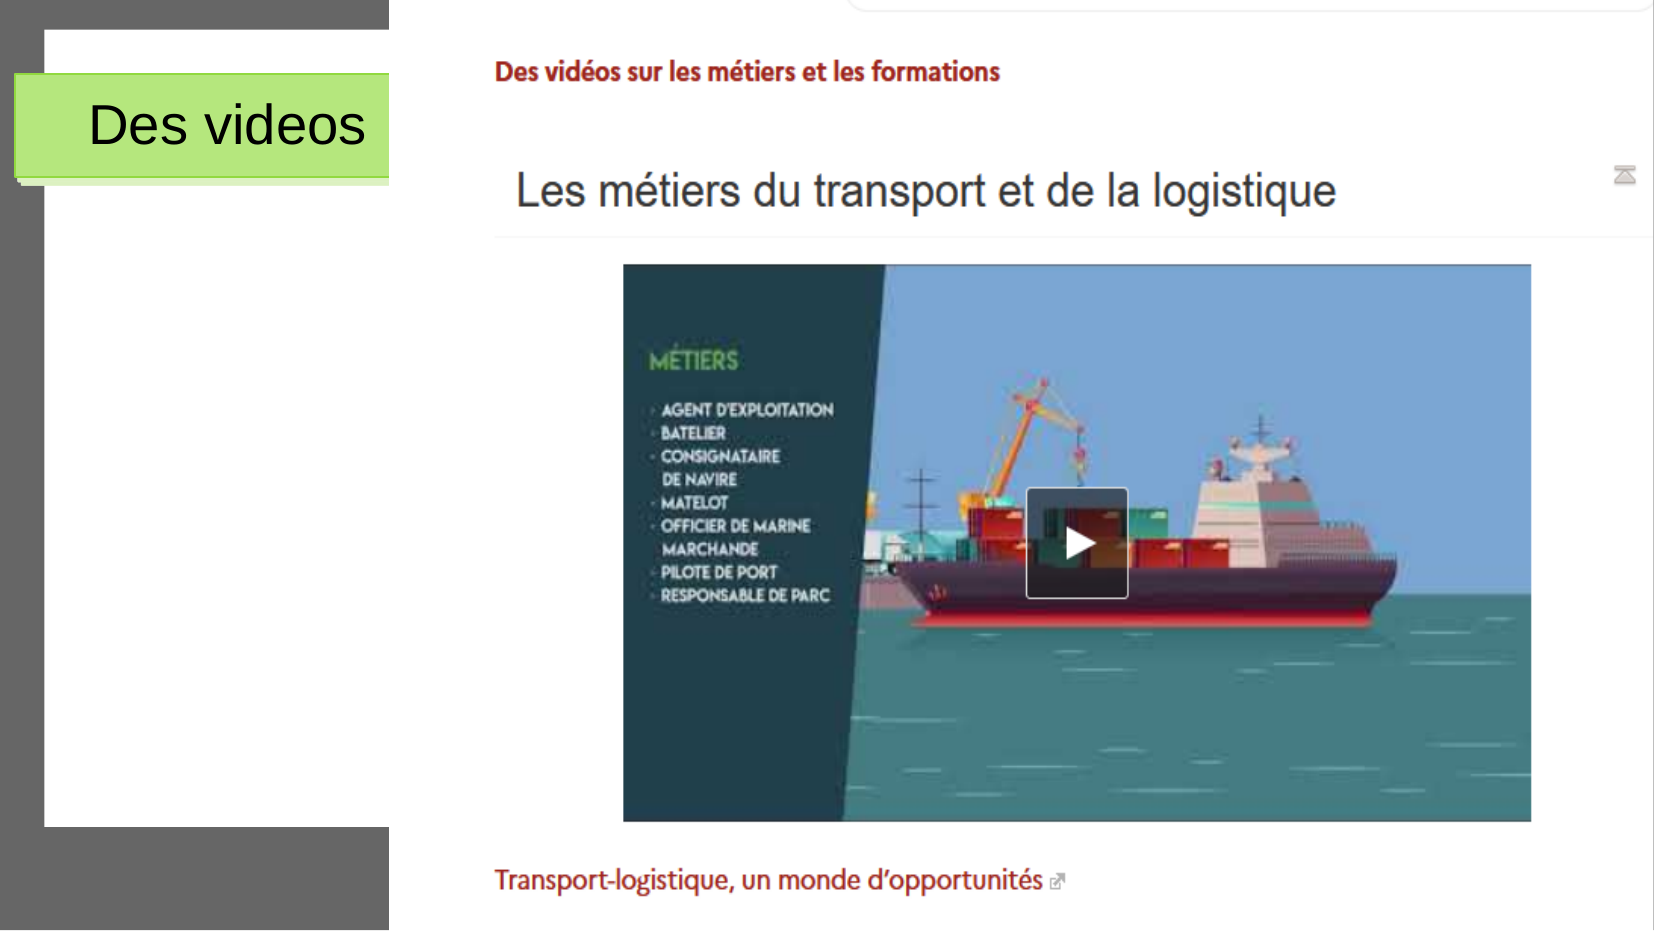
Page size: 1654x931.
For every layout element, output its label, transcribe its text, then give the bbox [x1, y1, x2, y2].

picture [389, 0, 1654, 931]
title Des videos [88, 73, 389, 178]
